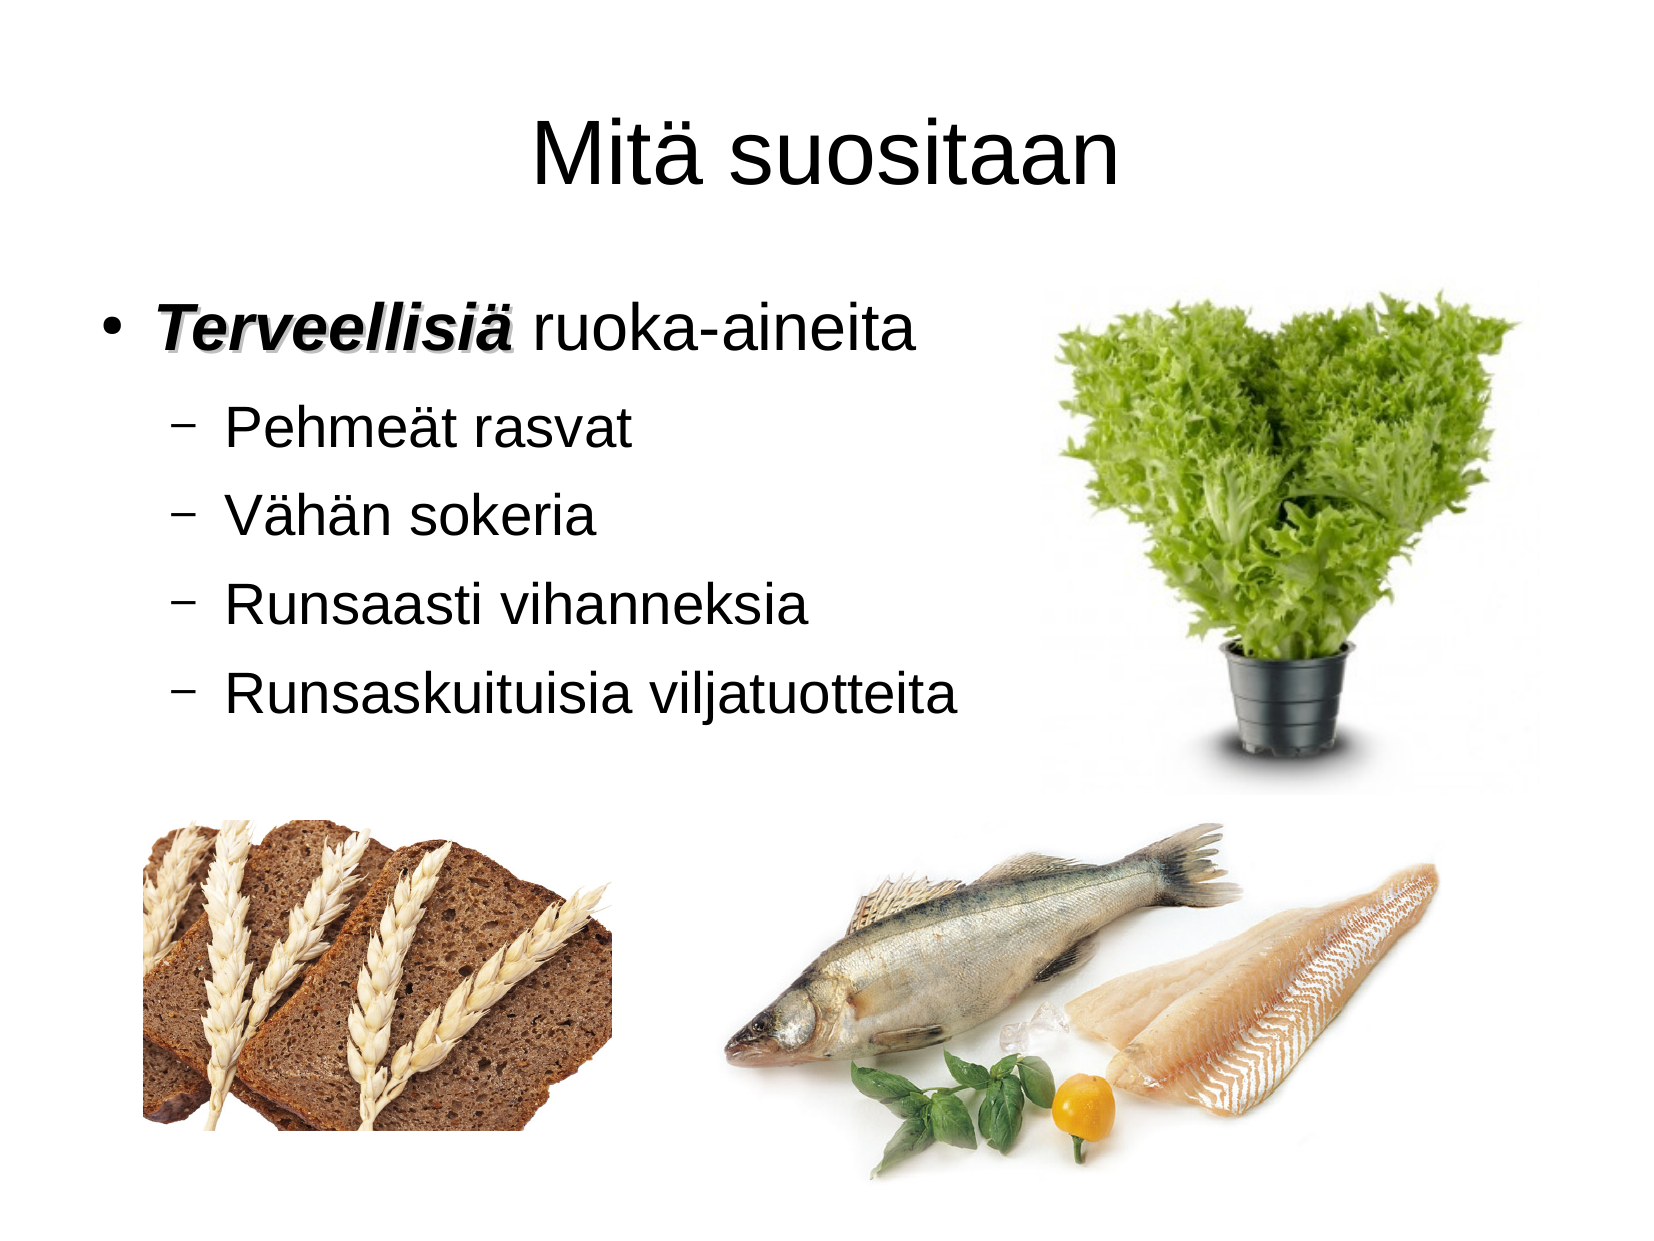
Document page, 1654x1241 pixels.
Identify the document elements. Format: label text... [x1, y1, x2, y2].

title Mitä suositaan [82, 31, 1570, 274]
list Terveellisiä ruoka-aineita Pehmeät rasvat Vähän sokeria Runsaasti vihanneksia Runsaskuituisia viljatuotteita [82, 290, 1570, 1010]
picture [143, 820, 612, 1131]
picture [1041, 277, 1540, 795]
picture [703, 804, 1472, 1198]
